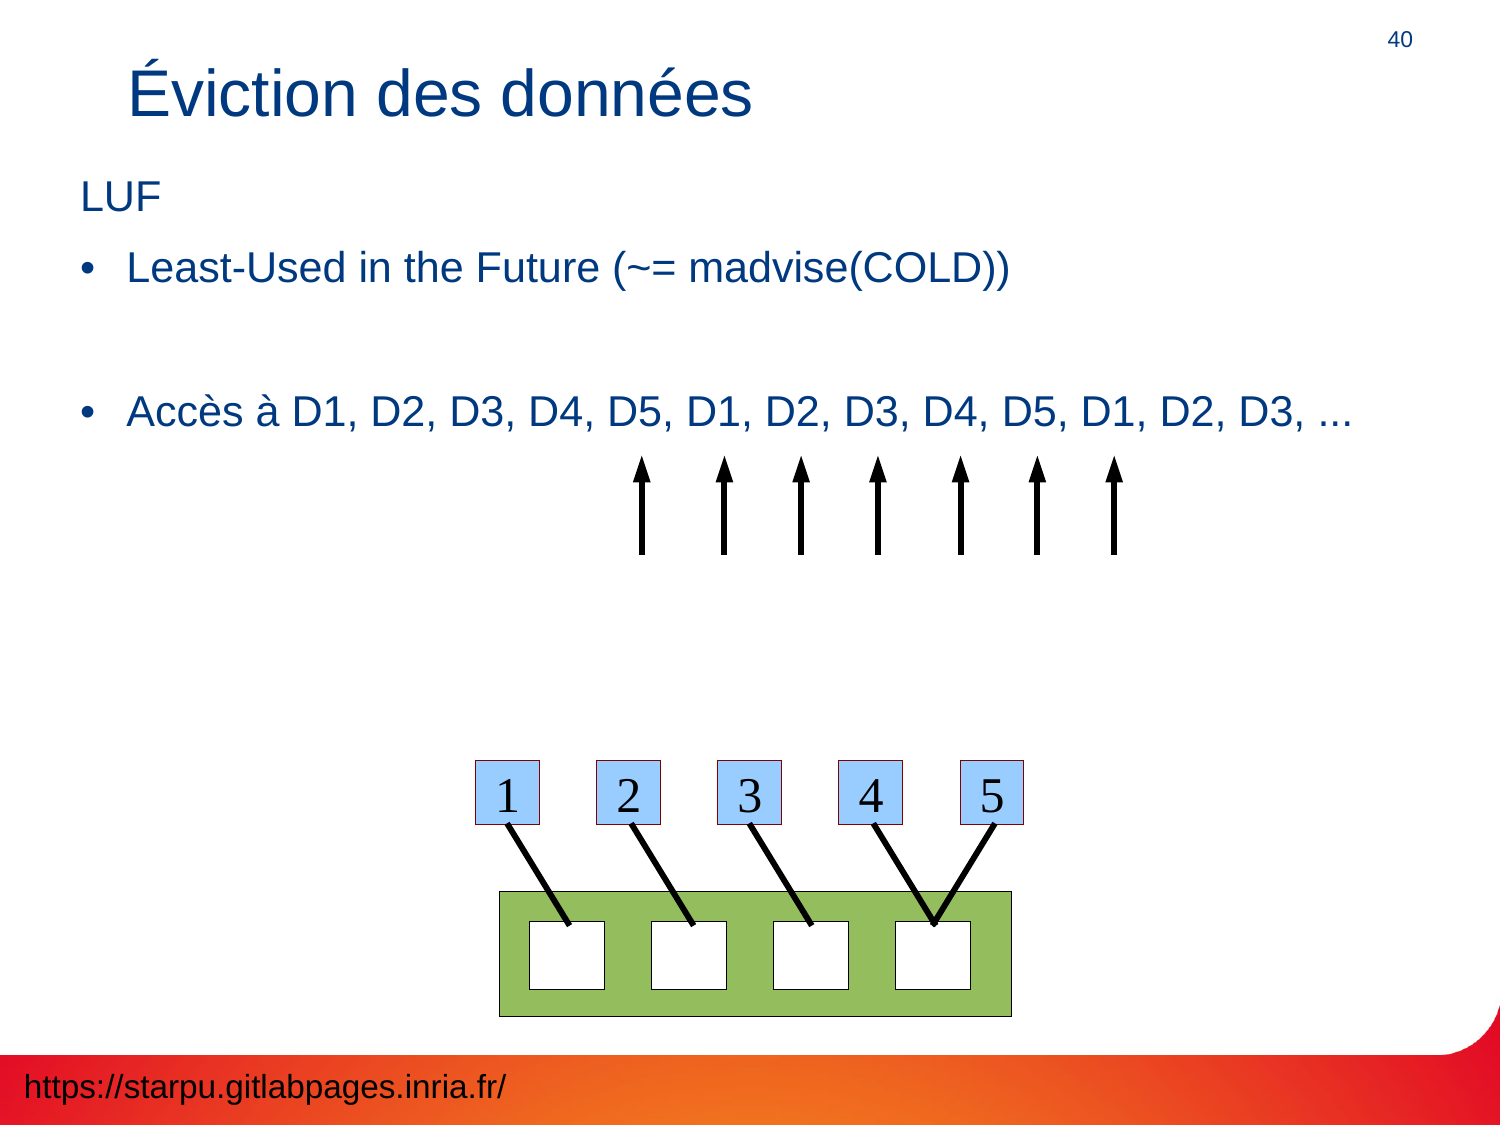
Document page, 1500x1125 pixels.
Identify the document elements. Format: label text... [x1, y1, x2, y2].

text_box 4 [838, 760, 903, 825]
text_box 3 [717, 760, 782, 825]
list LUF Least-Used in the Future (~= madvise(COLD)) Accès à D1, D2, D3, D4, D5, D1, D2, D3, D4, D5, D1, D2, D3, ... [65, 164, 1428, 946]
text_box 5 [960, 760, 1024, 825]
text_box 2 [596, 760, 661, 825]
title Éviction des données [112, 0, 1474, 188]
text_box [499, 891, 1012, 1017]
picture [0, 947, 1500, 1125]
text_box [919, 891, 949, 915]
text_box 1 [475, 760, 540, 825]
